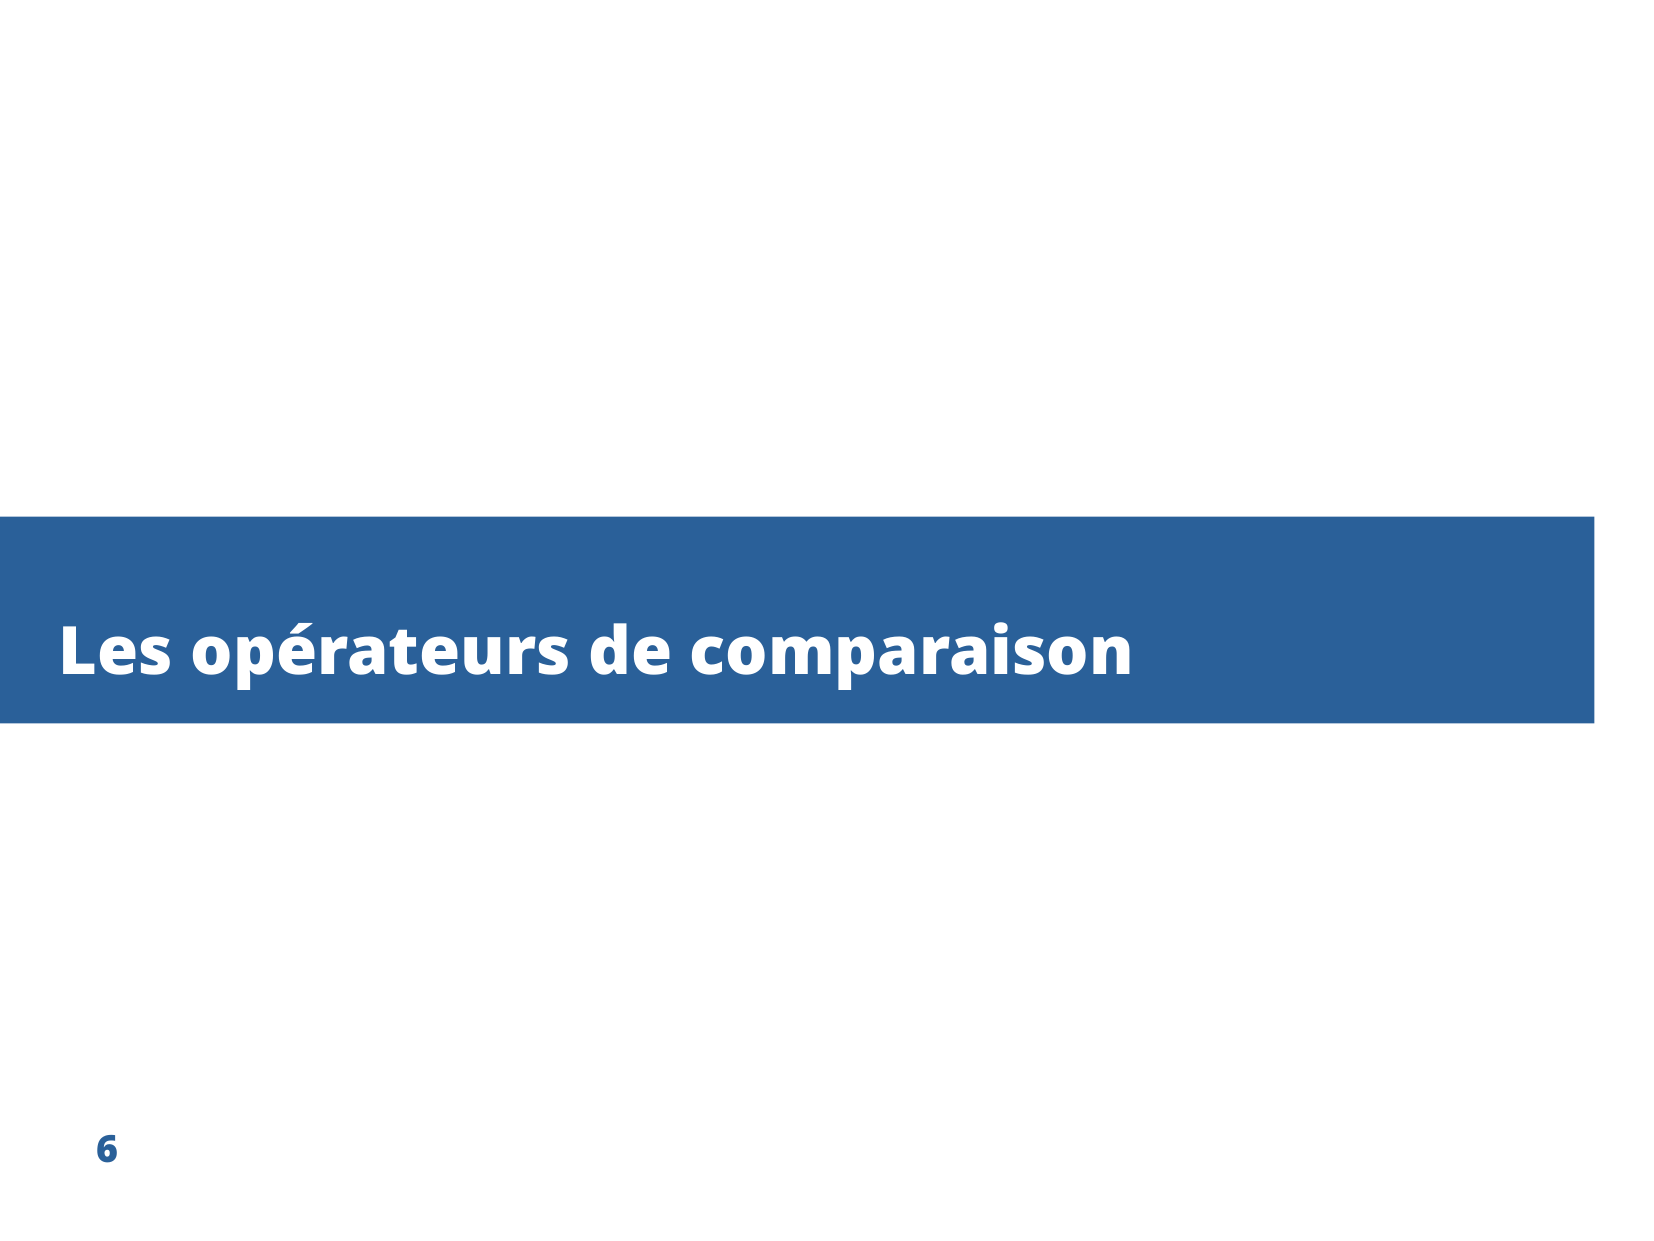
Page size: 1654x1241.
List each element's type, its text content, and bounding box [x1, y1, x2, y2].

title Les opérateurs de comparaison [59, 546, 1595, 694]
